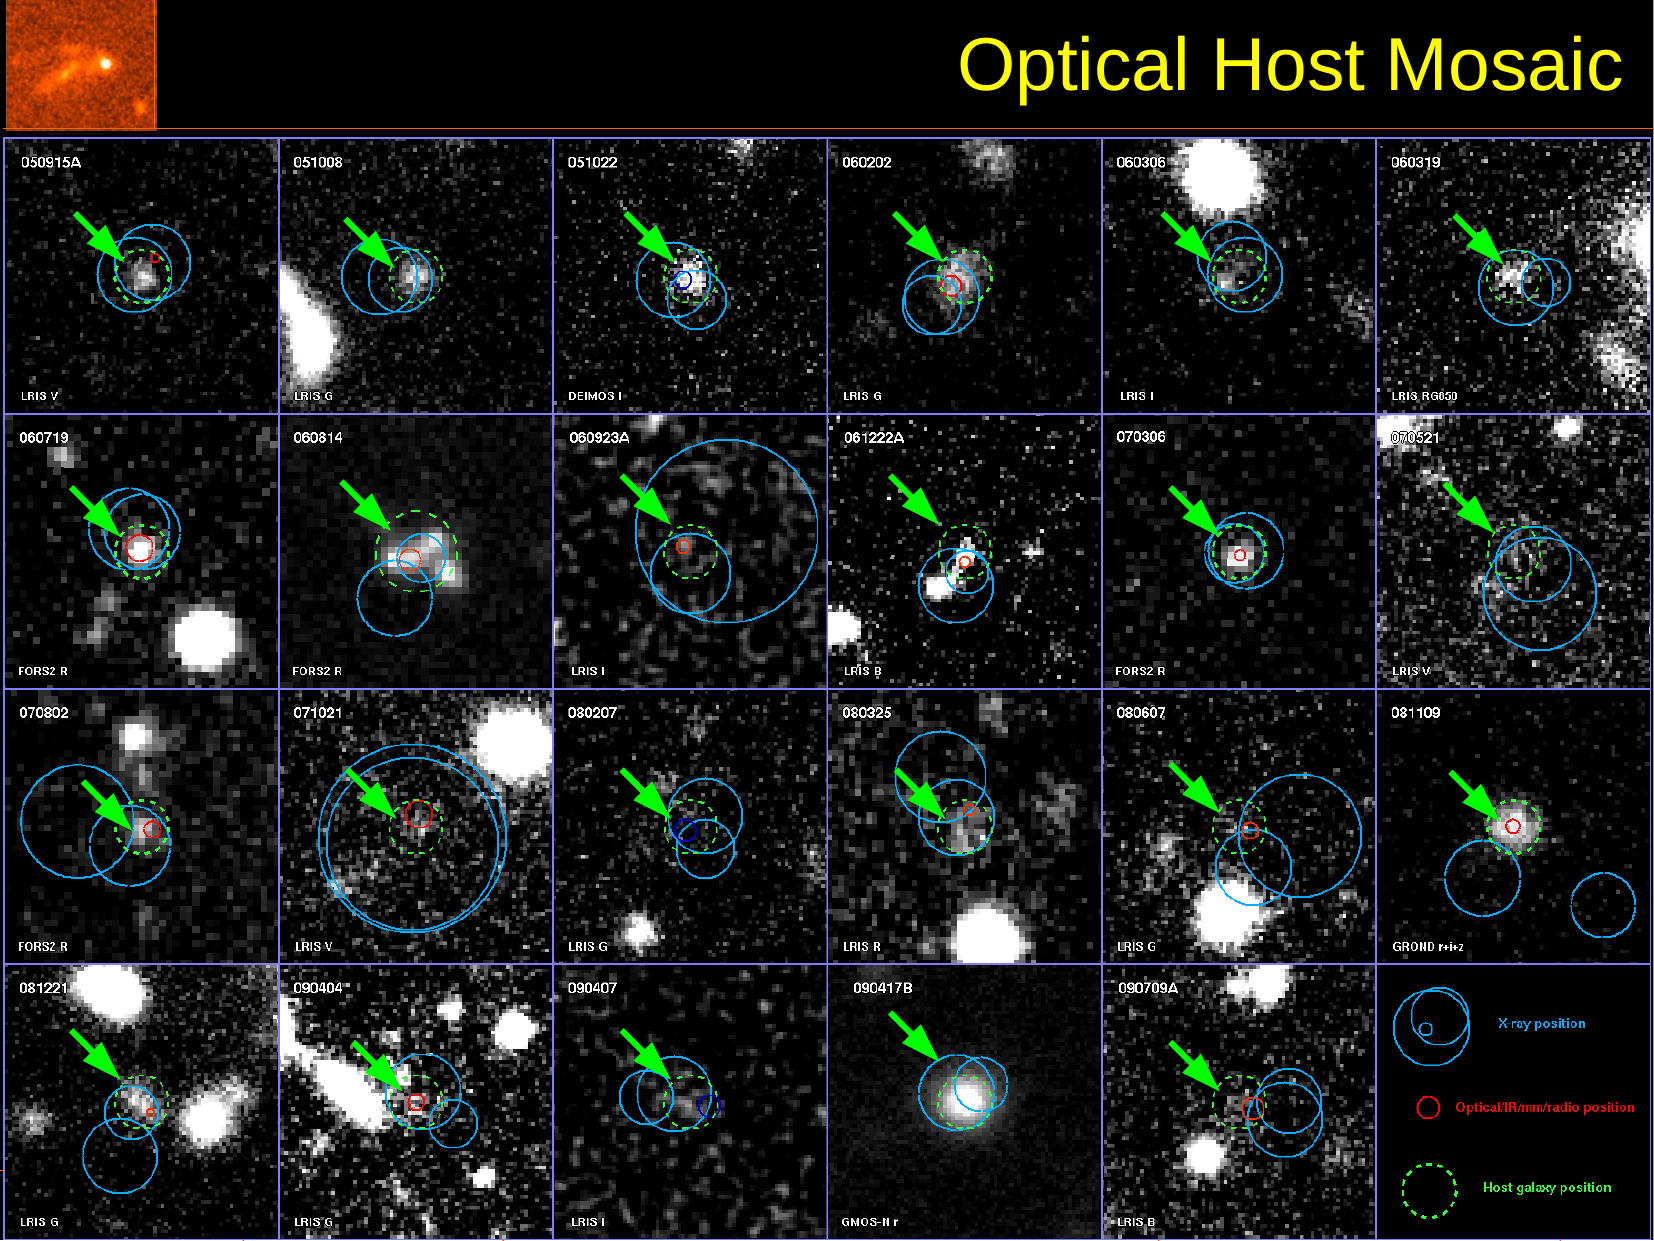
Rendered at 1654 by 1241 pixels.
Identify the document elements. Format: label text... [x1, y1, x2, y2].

picture [3, 137, 1651, 1240]
picture [7, 0, 154, 128]
title Optical Host Mosaic [187, 21, 1624, 108]
